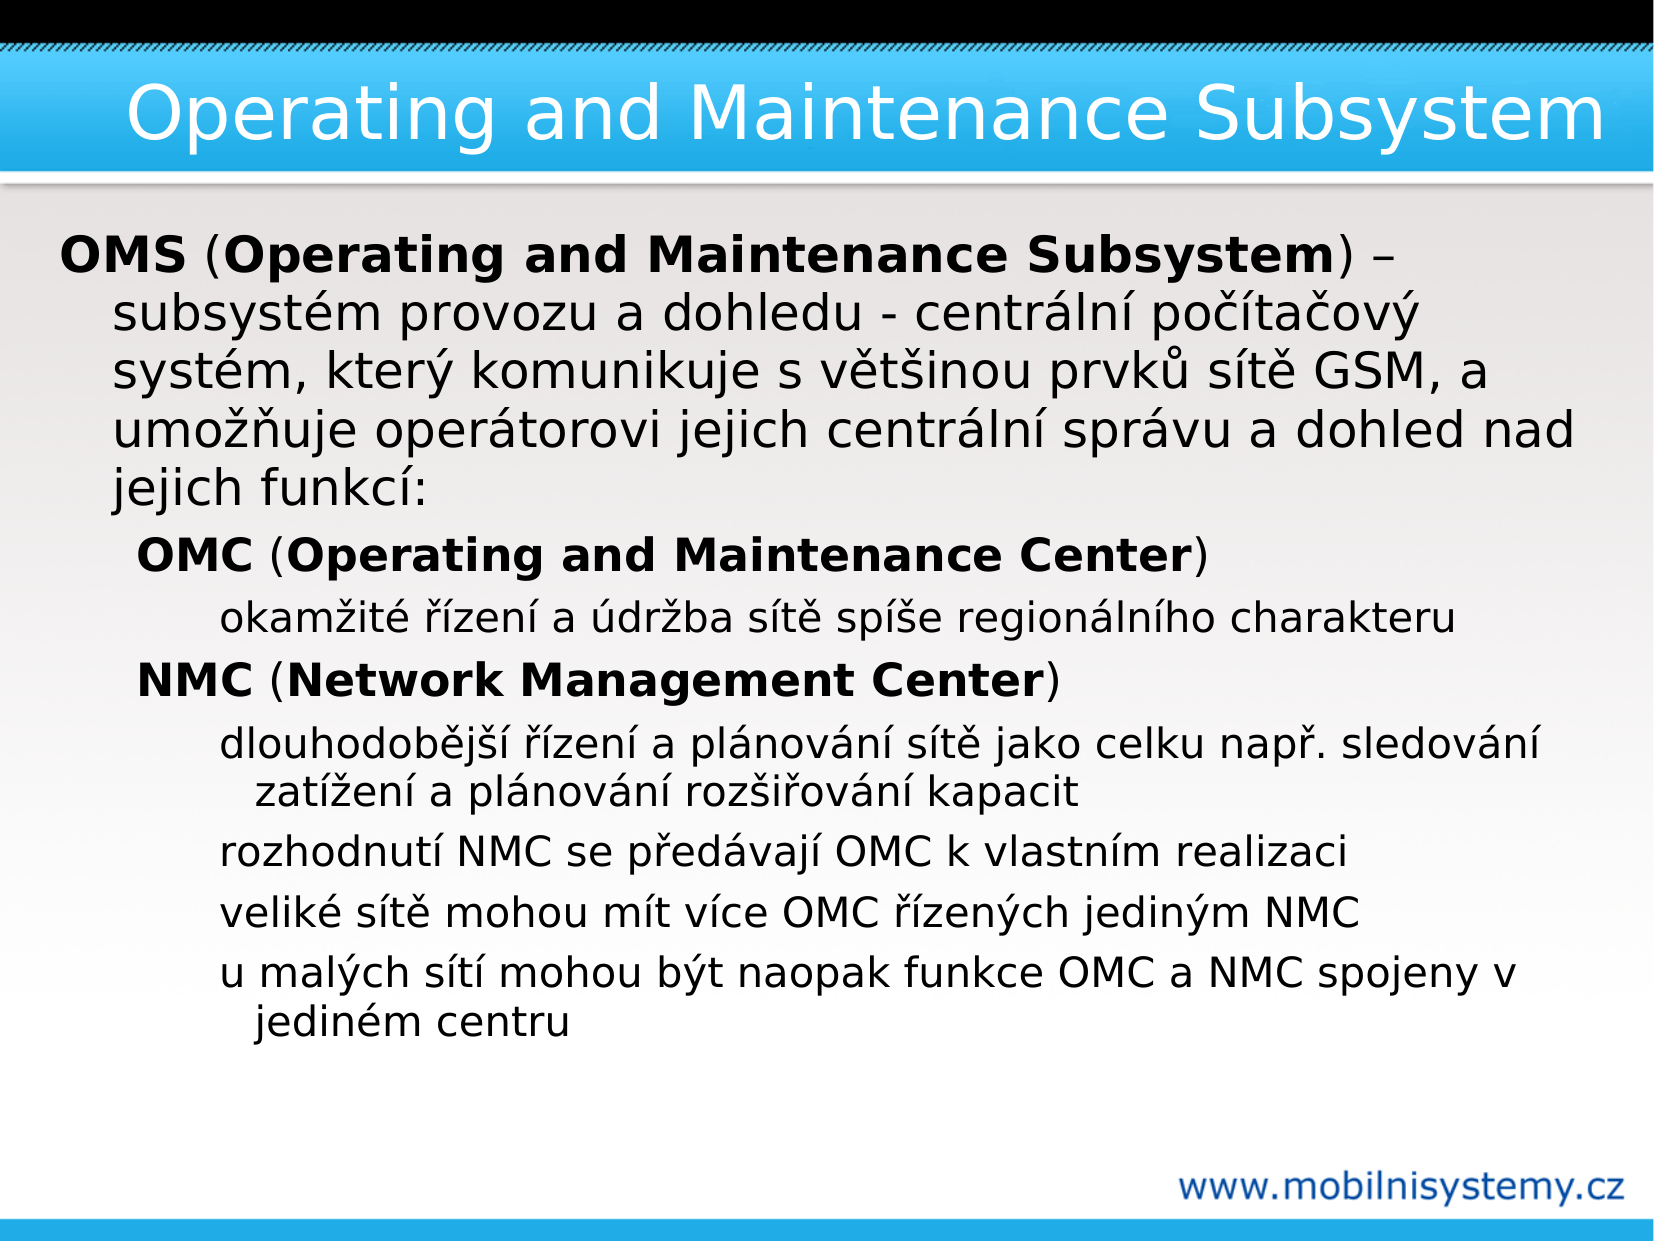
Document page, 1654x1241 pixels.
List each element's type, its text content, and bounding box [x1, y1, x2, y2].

list OMS (Operating and Maintenance Subsystem) – subsystém provozu a dohledu - centrální počítačový systém, který komunikuje s většinou prvků sítě GSM, a umožňuje operátorovi jejich centrální správu a dohled nad jejich funkcí: OMC (Operating and Maintenance Center) okamžité řízení a údržba sítě spíše regionálního charakteru NMC (Network Management Center) dlouhodobější řízení a plánování sítě jako celku např. sledování zatížení a plánování rozšiřování kapacit rozhodnutí NMC se předávají OMC k vlastním realizaci veliké sítě mohou mít více OMC řízených jediným NMC u malých sítí mohou být naopak funkce OMC a NMC spojeny v jediném centru [32, 218, 1595, 1193]
title Operating and Maintenance Subsystem [29, 49, 1624, 178]
picture [0, 0, 1654, 1241]
